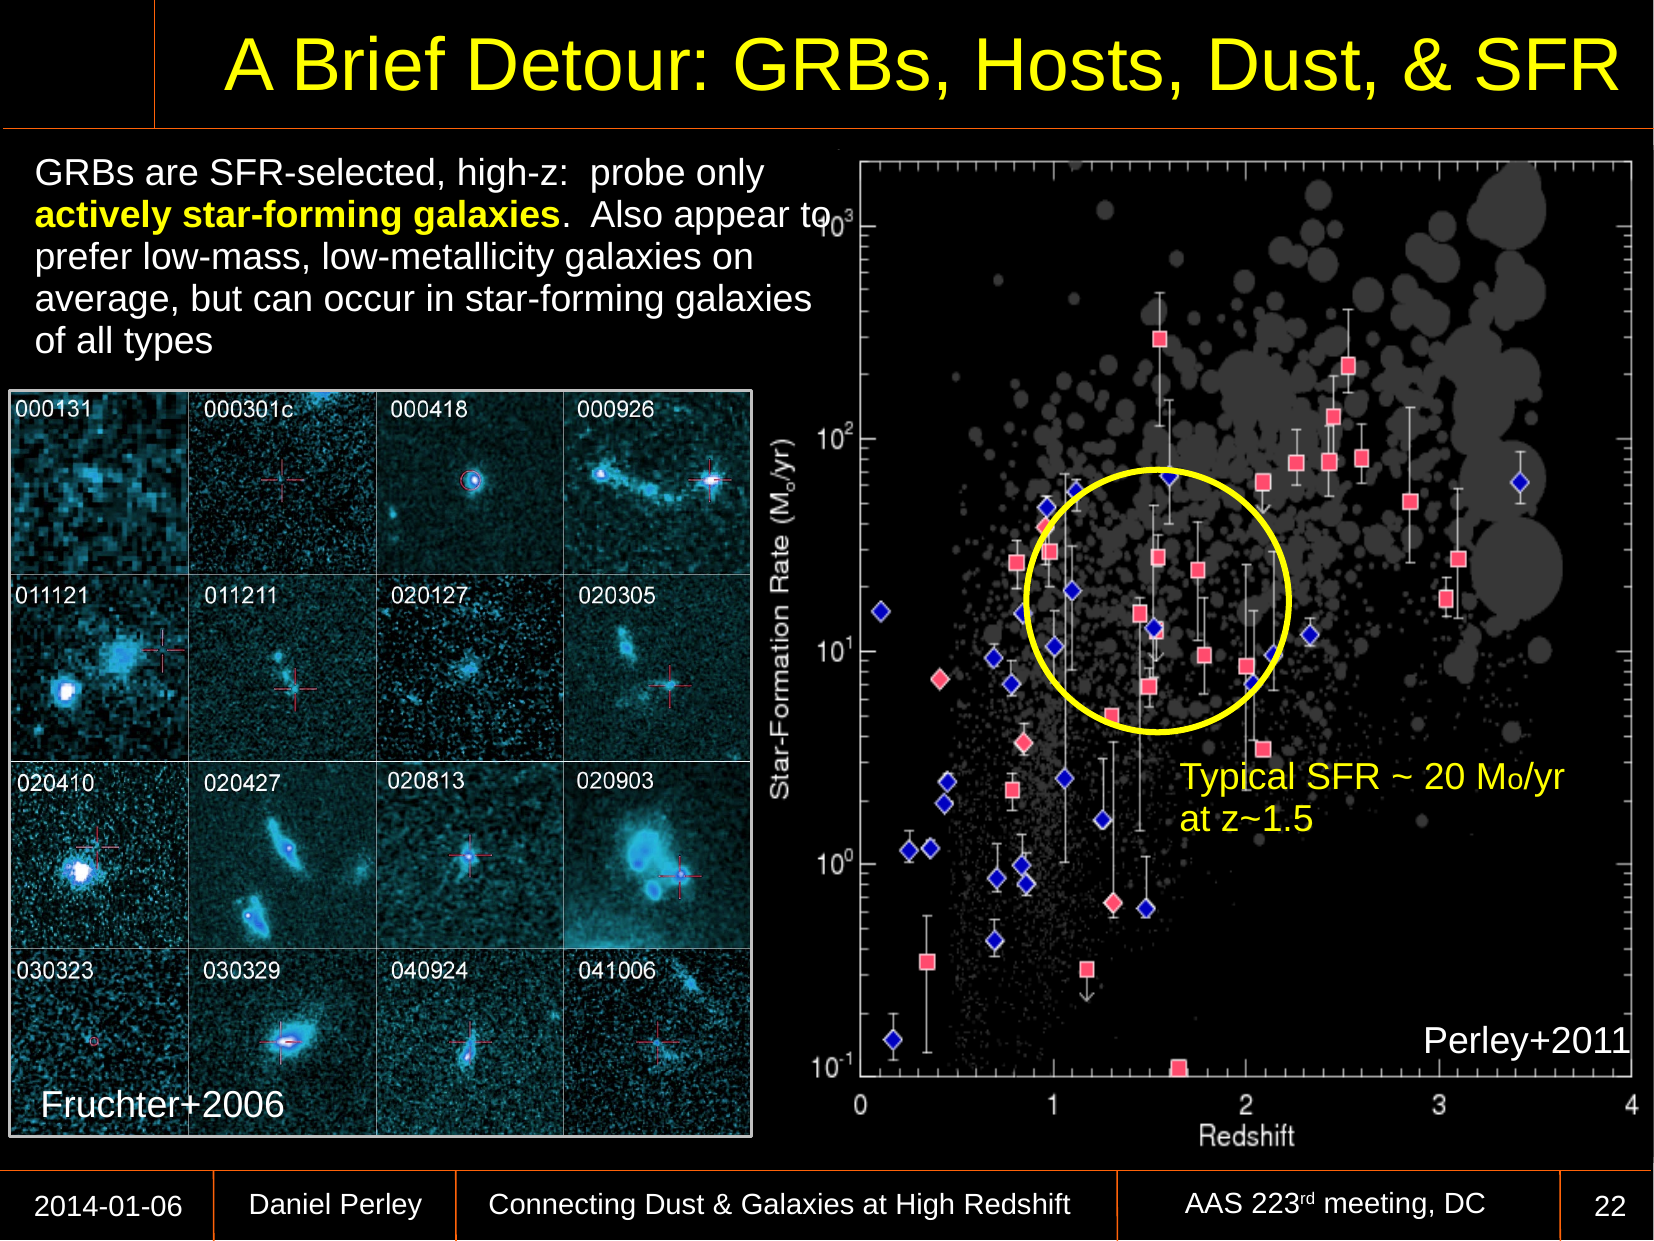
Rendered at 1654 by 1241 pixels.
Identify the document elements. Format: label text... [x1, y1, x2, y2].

title A Brief Detour: GRBs, Hosts, Dust, & SFR [187, 21, 1624, 108]
picture [10, 392, 751, 1136]
text_box Fruchter+2006 [25, 1075, 326, 1133]
text_box Typical SFR ~ 20 Mo/yr at z~1.5 [1164, 747, 1619, 847]
text_box GRBs are SFR-selected, high-z: probe only actively star-forming galaxies. Also appear to prefer low-mass, low-metallicity galaxies on average, but can occur in star-forming galaxies of all types [19, 144, 863, 369]
text_box Perley+2011 [1346, 1012, 1647, 1070]
picture [733, 145, 1654, 1163]
